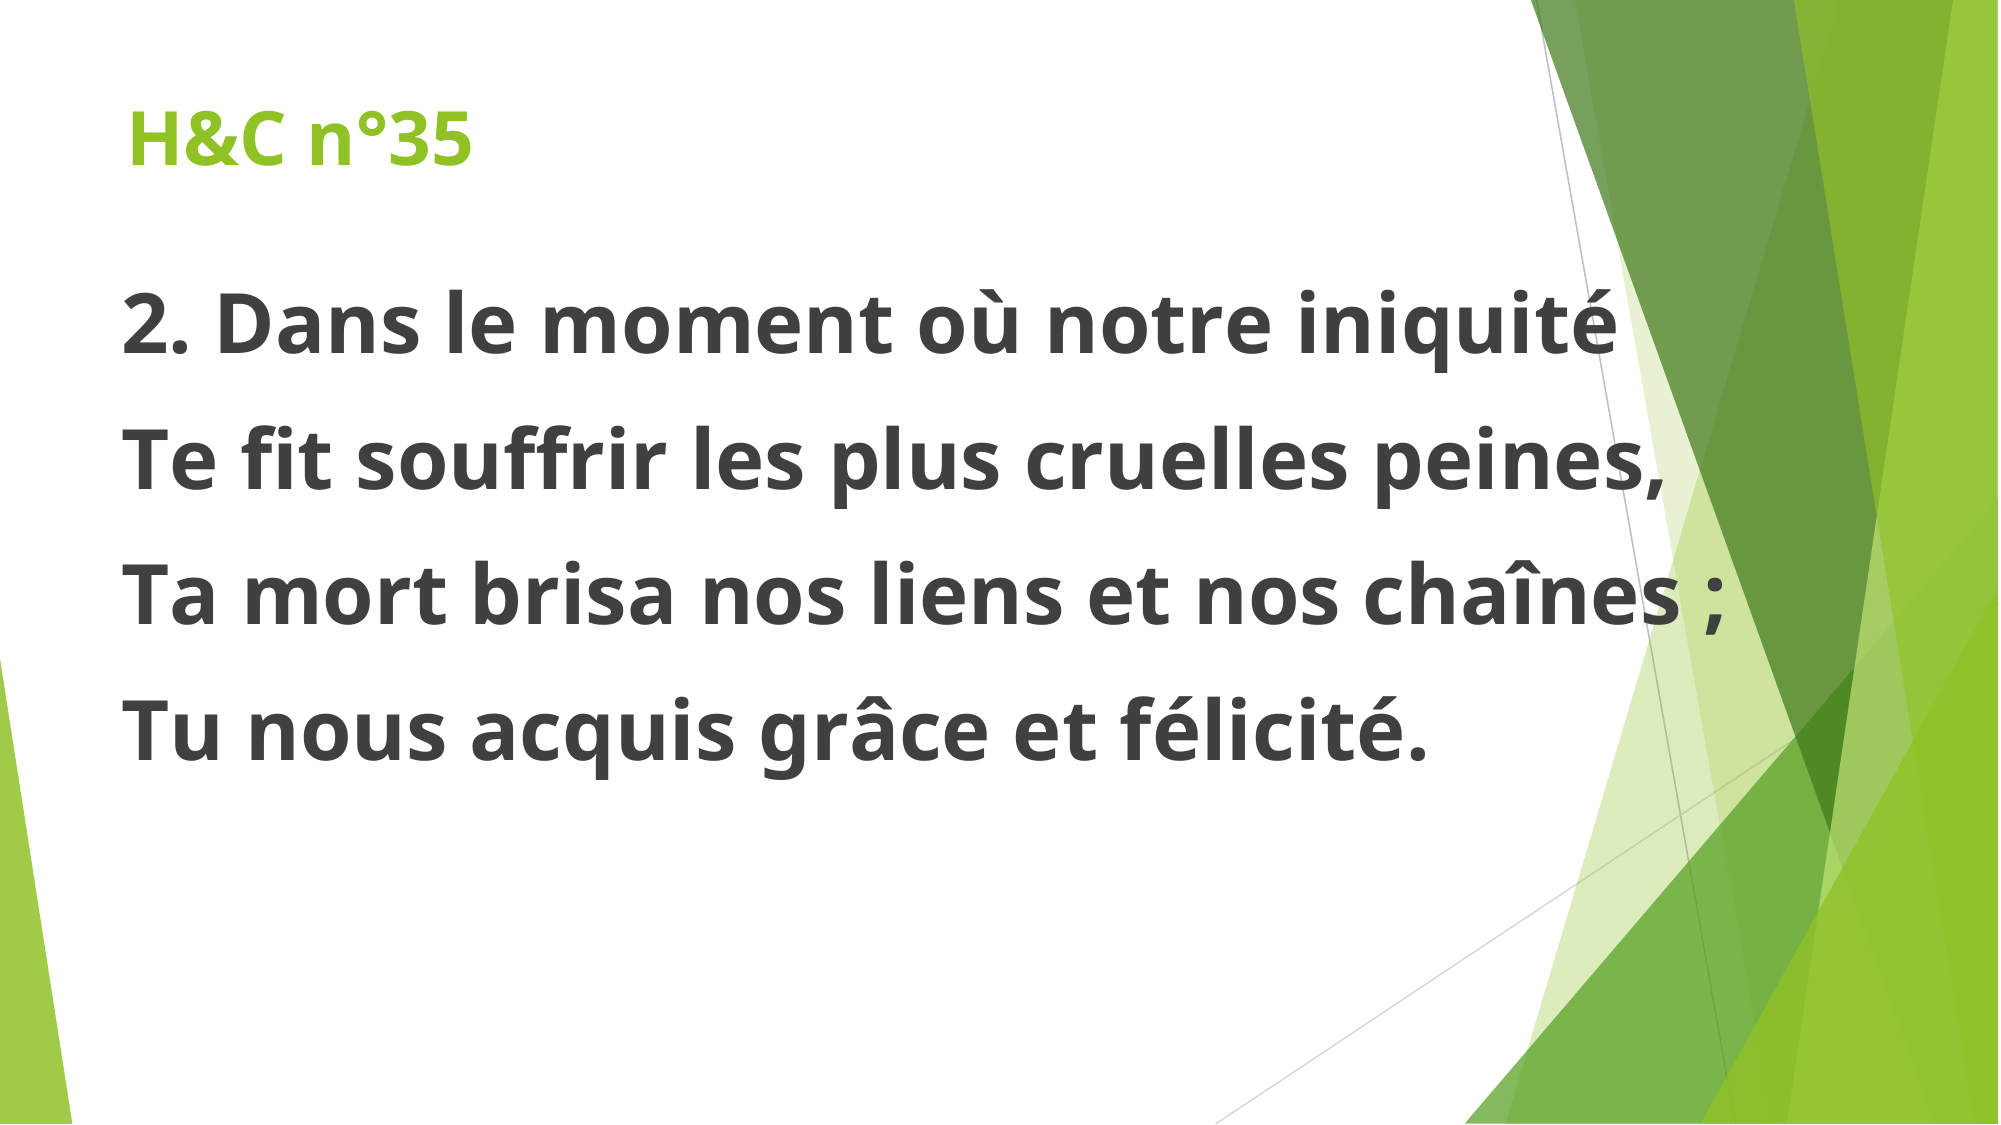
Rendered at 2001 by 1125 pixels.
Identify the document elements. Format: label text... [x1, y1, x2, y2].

text_box 2. Dans le moment où notre iniquité Te fit souffrir les plus cruelles peines, Ta mort brisa nos liens et nos chaînes ; Tu nous acquis grâce et félicité. [106, 247, 1973, 1037]
text_box H&C n°35 [111, 82, 1522, 213]
